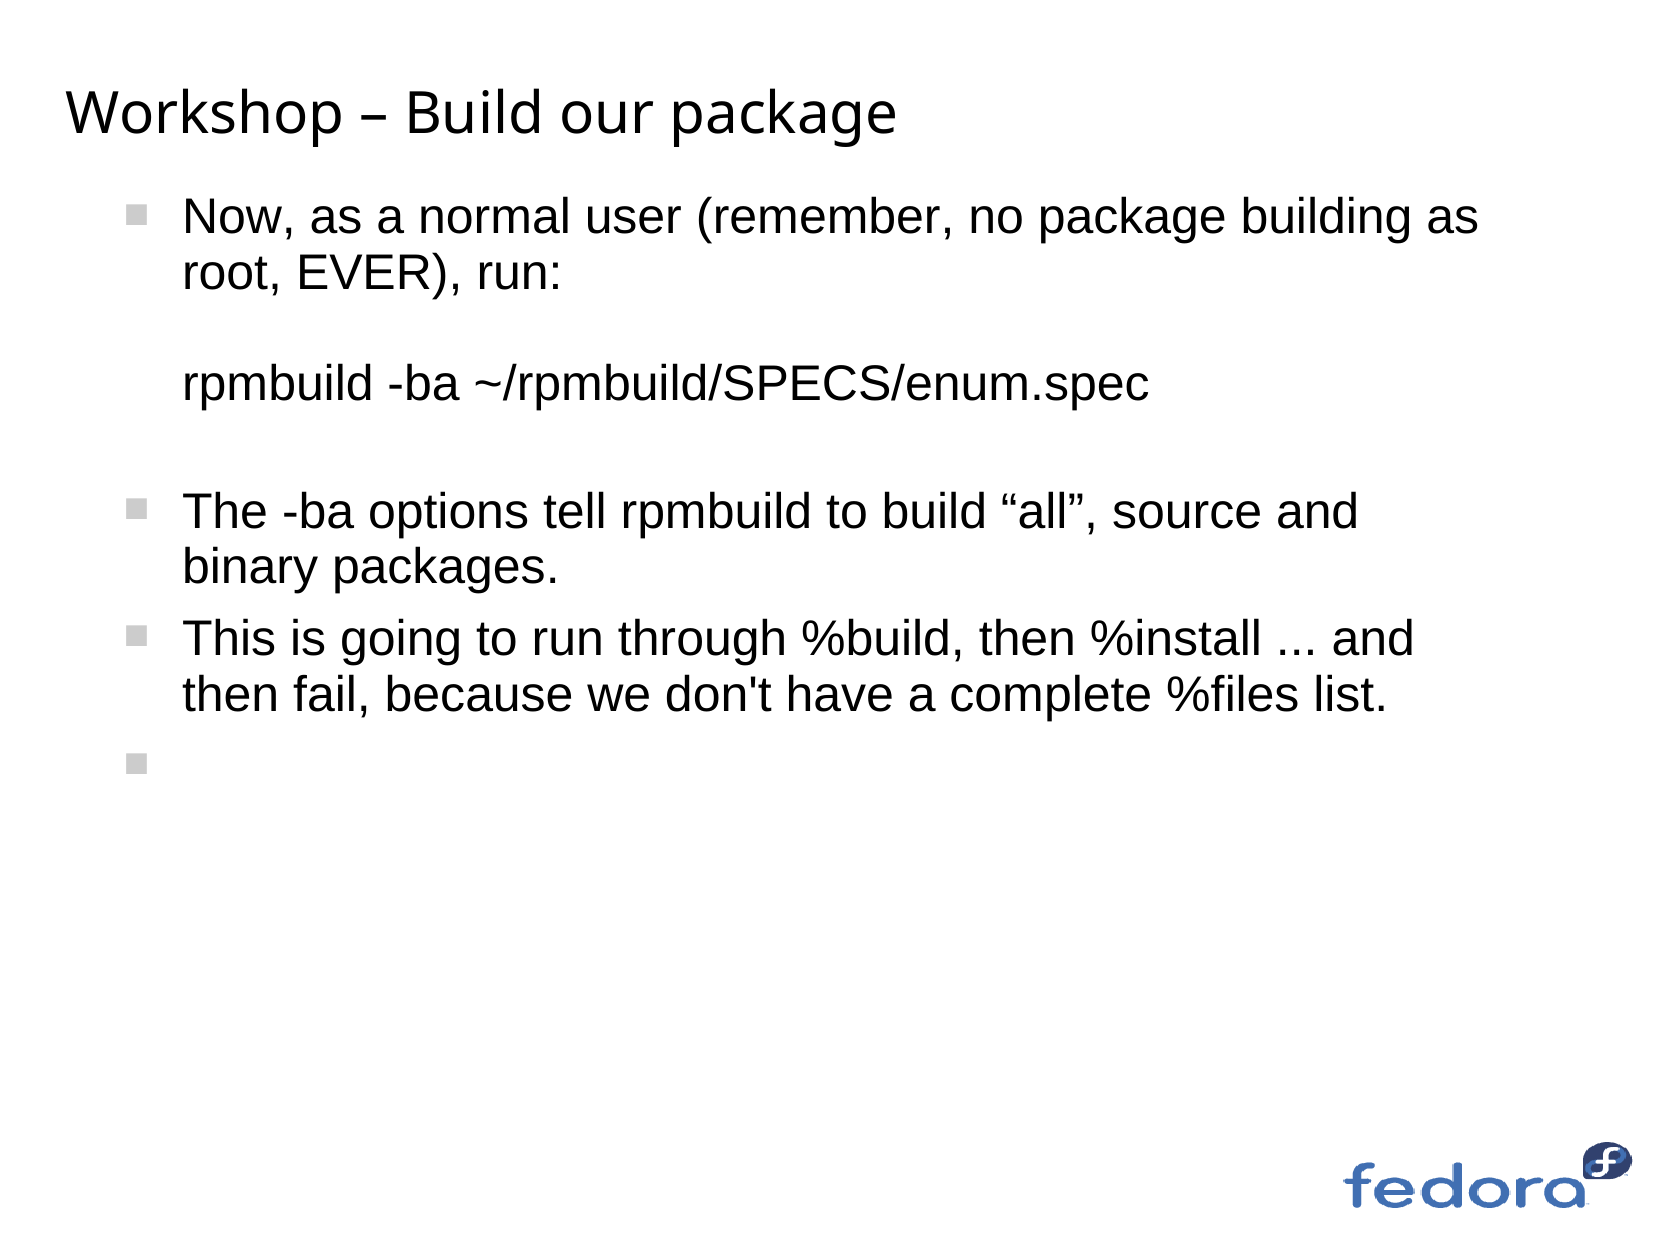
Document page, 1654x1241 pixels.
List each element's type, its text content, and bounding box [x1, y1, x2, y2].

list Now, as a normal user (remember, no package building as root, EVER), run: rpmbuild -ba ~/rpmbuild/SPECS/enum.spec The -ba options tell rpmbuild to build “all”, source and binary packages. This is going to run through %build, then %install ... and then fail, because we don't have a complete %files list. [69, 188, 1493, 1097]
picture [1332, 1124, 1651, 1227]
title Workshop – Build our package [65, 51, 1497, 170]
